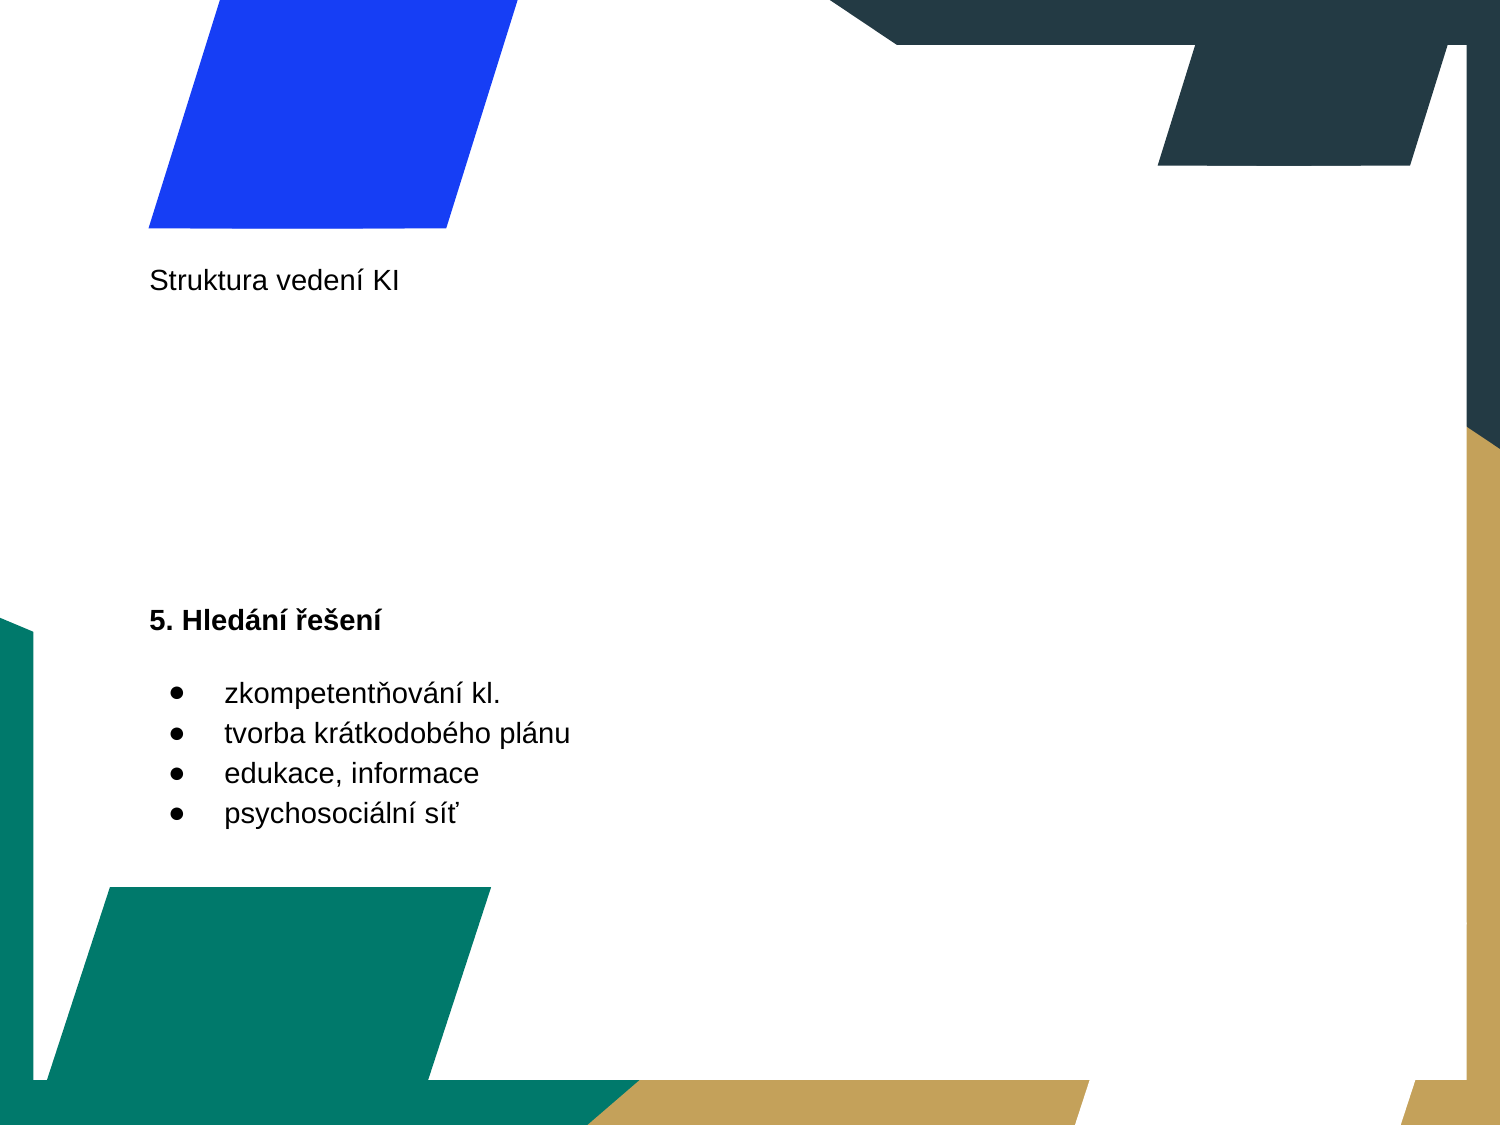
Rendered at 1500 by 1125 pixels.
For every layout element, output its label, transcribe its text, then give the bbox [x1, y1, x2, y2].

title Struktura vedení KI [134, 246, 1366, 525]
list 5. Hledání řešení zkompetentňování kl. tvorba krátkodobého plánu edukace, informace psychosociální síť [134, 580, 1366, 1125]
